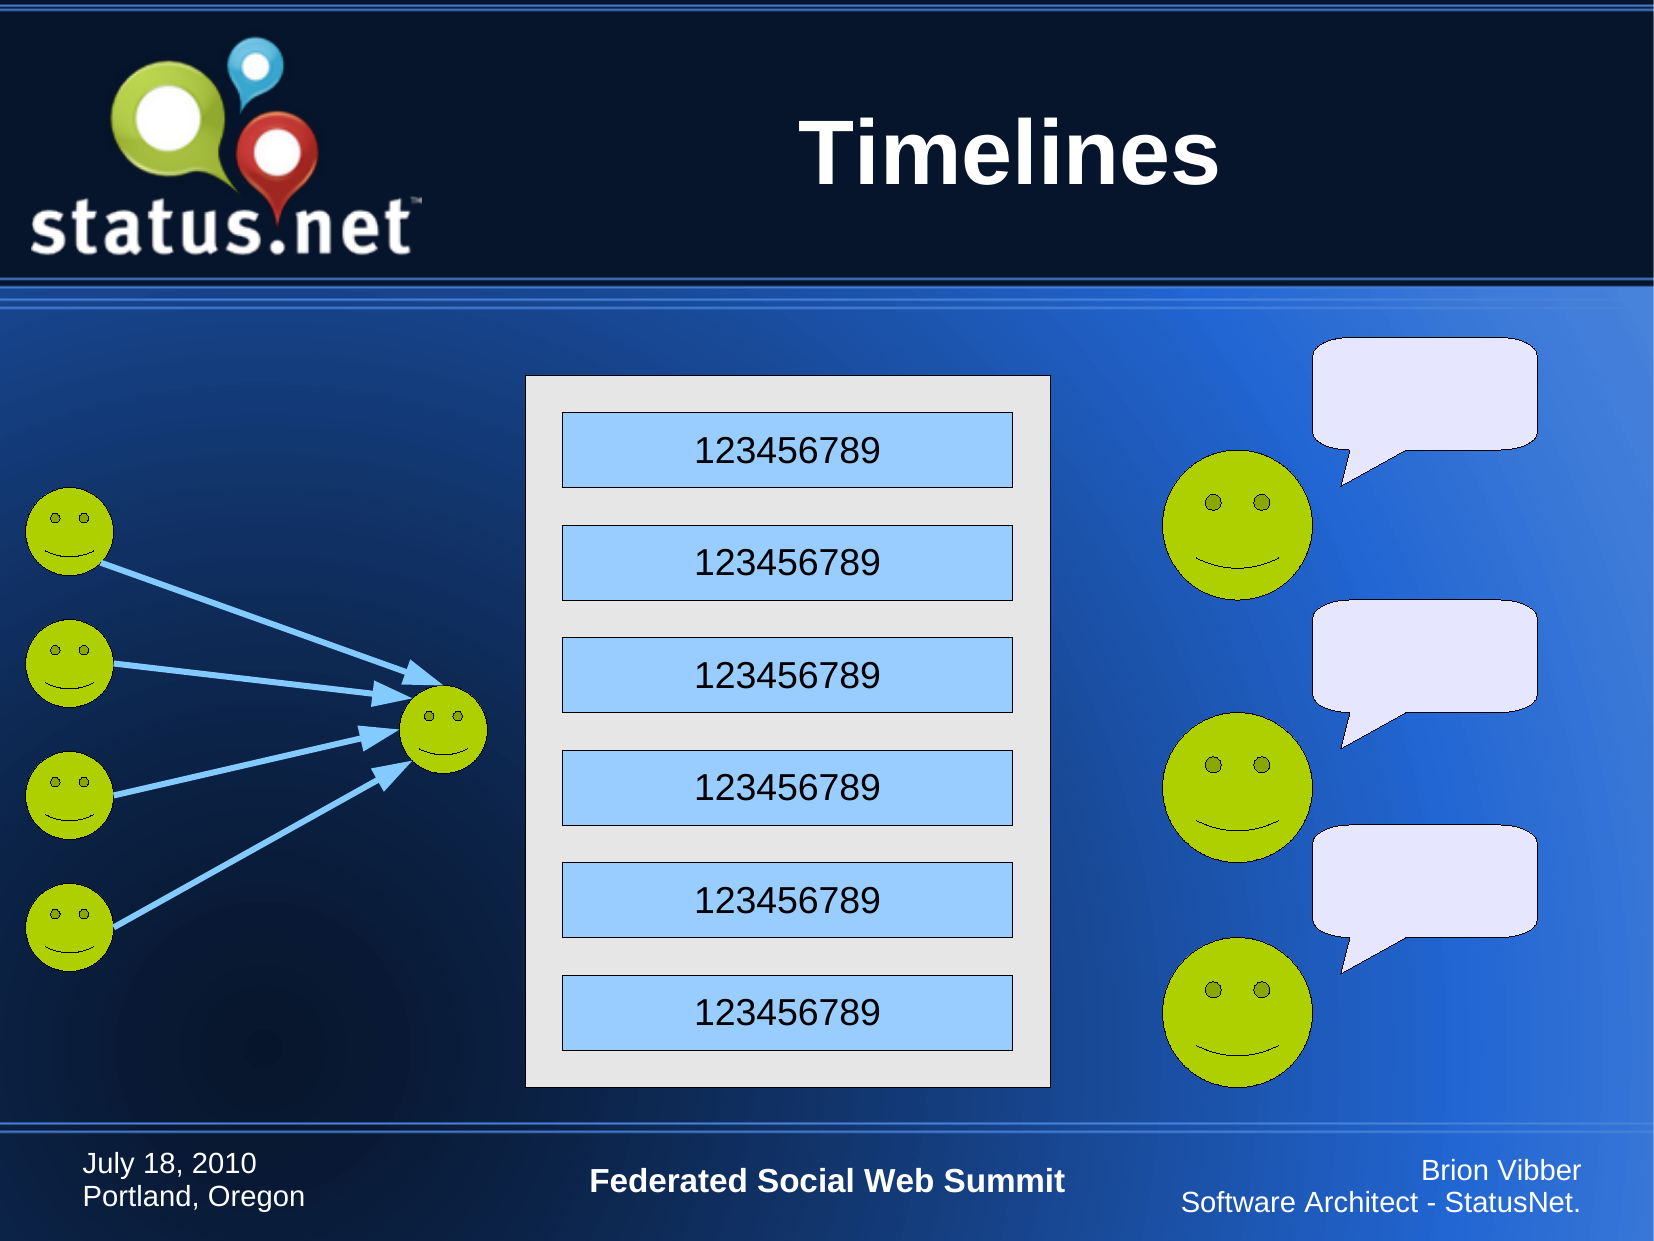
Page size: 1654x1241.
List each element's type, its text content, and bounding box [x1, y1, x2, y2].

text_box 123456789 [562, 637, 1013, 713]
text_box [1162, 937, 1313, 1088]
text_box 123456789 [562, 412, 1013, 488]
text_box 123456789 [562, 525, 1013, 601]
text_box [25, 751, 114, 840]
text_box 123456789 [562, 975, 1013, 1051]
text_box 123456789 [562, 750, 1013, 826]
text_box [399, 685, 488, 774]
text_box [1162, 712, 1313, 863]
text_box [25, 487, 114, 576]
text_box [525, 375, 1051, 1088]
text_box [25, 883, 114, 972]
text_box [1312, 599, 1538, 749]
title Timelines [450, 49, 1571, 257]
text_box [1162, 450, 1313, 601]
text_box [1312, 824, 1538, 974]
text_box [25, 619, 114, 708]
picture [0, 0, 1654, 1241]
text_box [1312, 337, 1538, 487]
text_box 123456789 [562, 862, 1013, 938]
